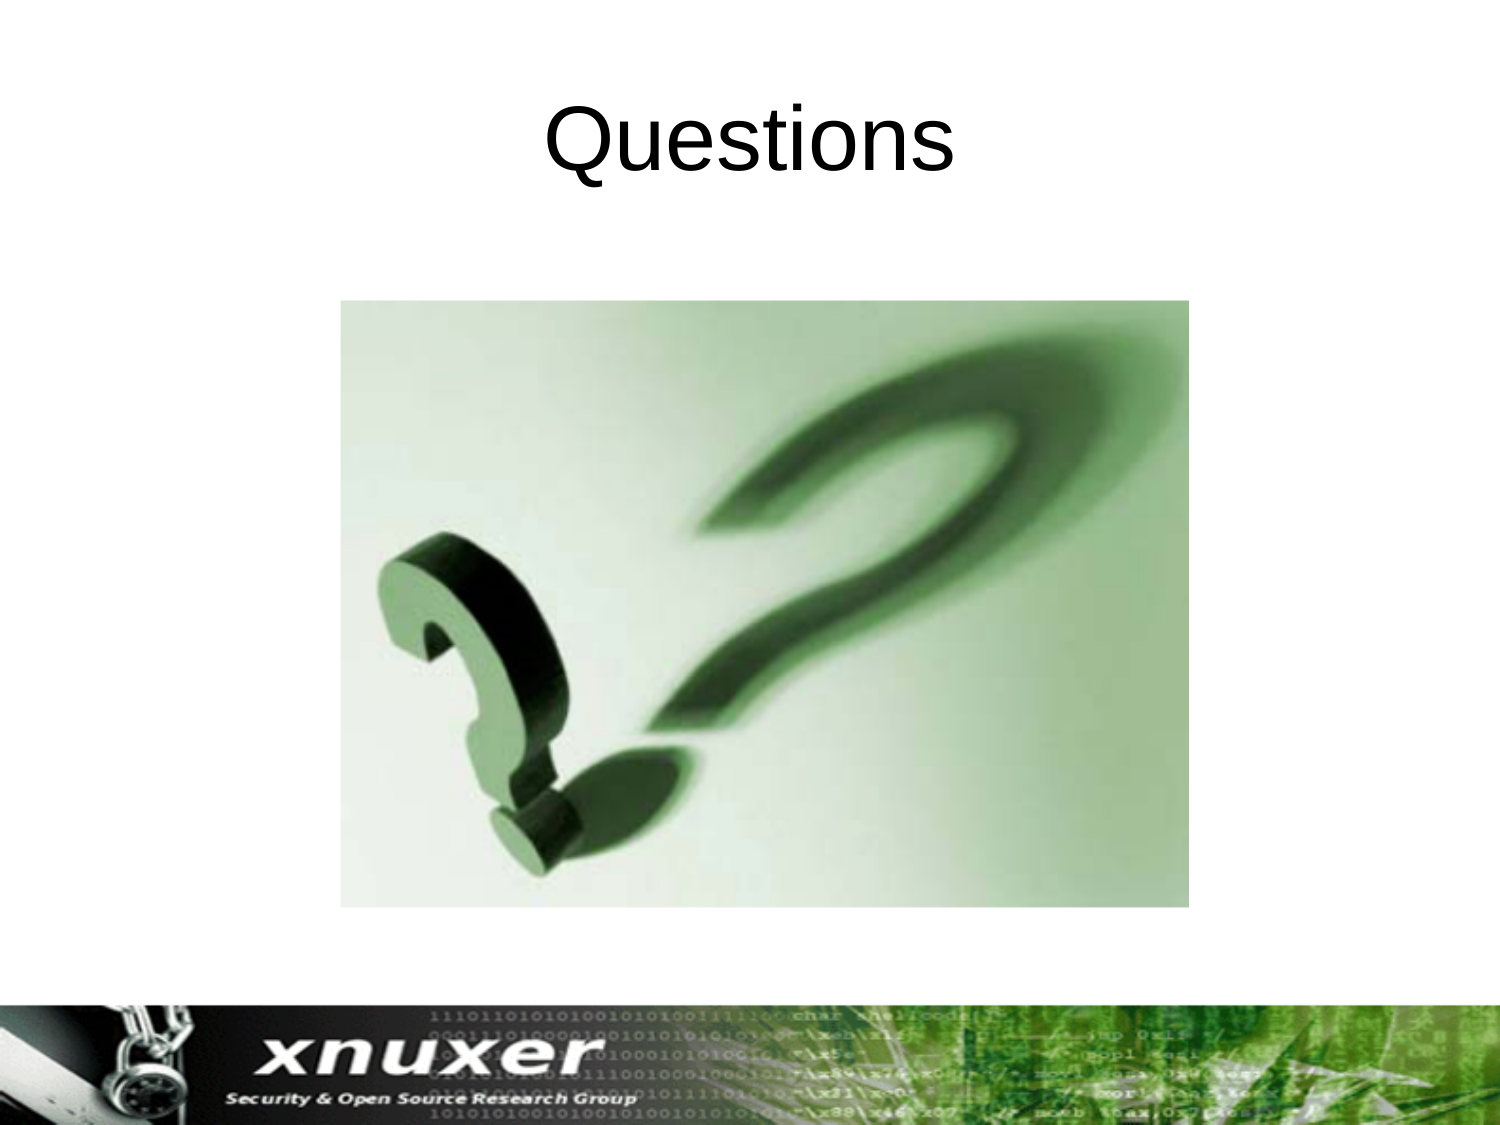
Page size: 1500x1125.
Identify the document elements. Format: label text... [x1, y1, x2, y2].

picture [0, 0, 1500, 1125]
title Questions [75, 45, 1426, 233]
